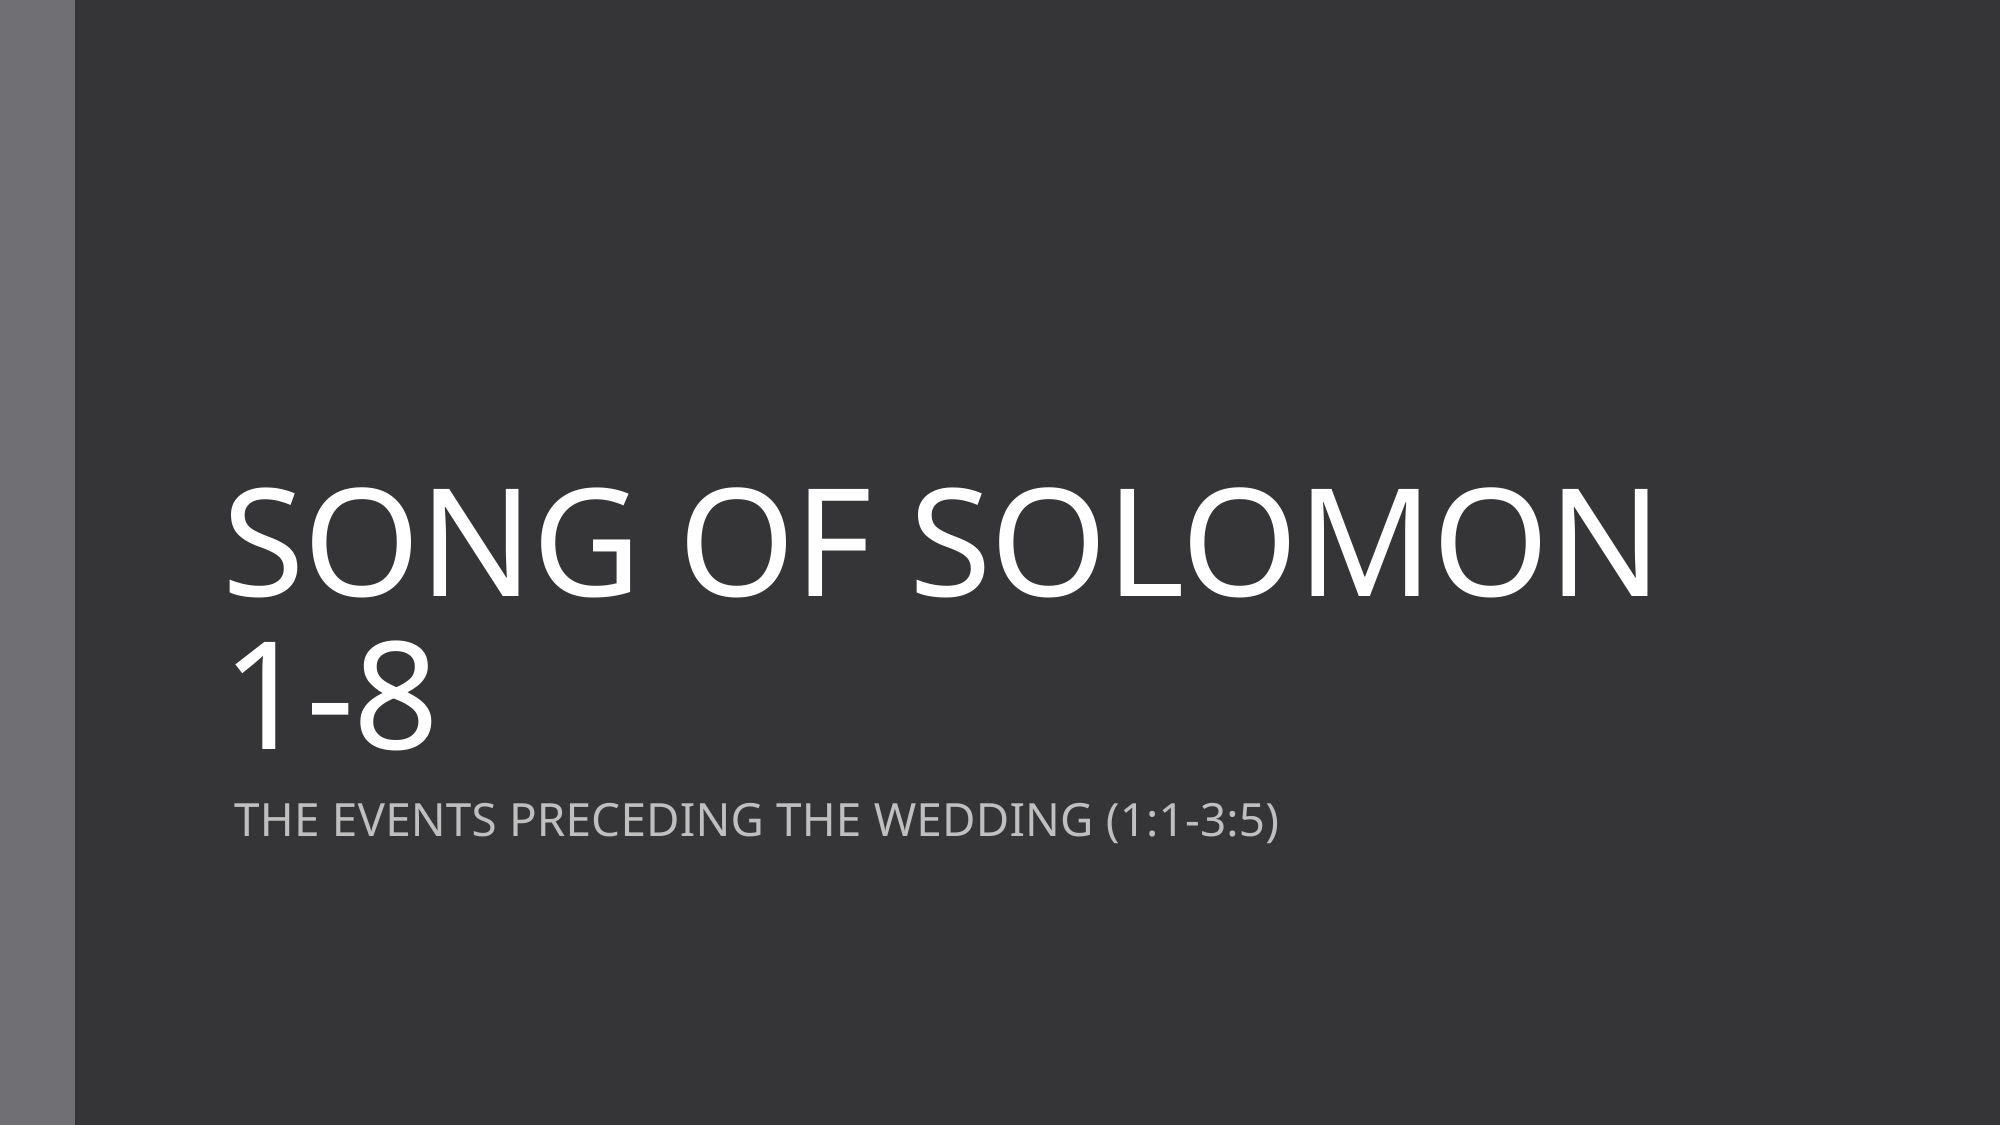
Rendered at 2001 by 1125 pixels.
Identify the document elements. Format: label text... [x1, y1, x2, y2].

subtitle THE EVENTS PRECEDING THE WEDDING (1:1-3:5) [206, 787, 1752, 1066]
title SONG OF SOLOMON 1-8 [206, 124, 1752, 787]
